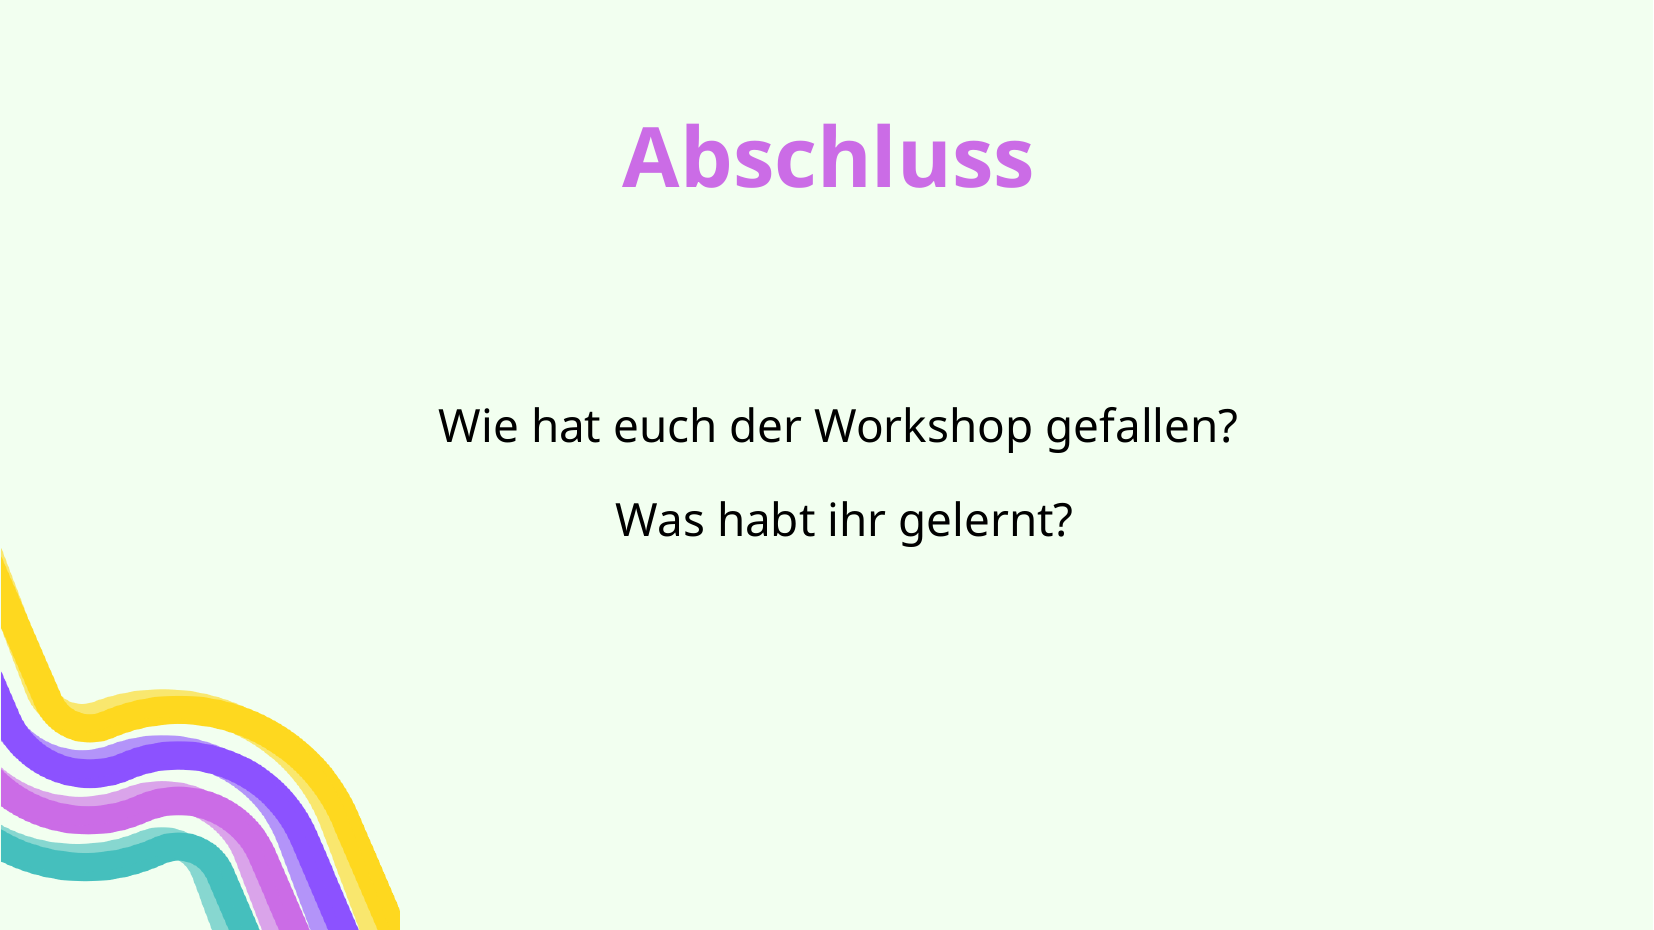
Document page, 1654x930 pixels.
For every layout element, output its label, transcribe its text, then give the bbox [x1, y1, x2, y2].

text_box Abschluss [220, 90, 1438, 257]
picture [1, 501, 400, 930]
text_box Wie hat euch der Workshop gefallen? Was habt ihr gelernt? [301, 355, 1354, 634]
